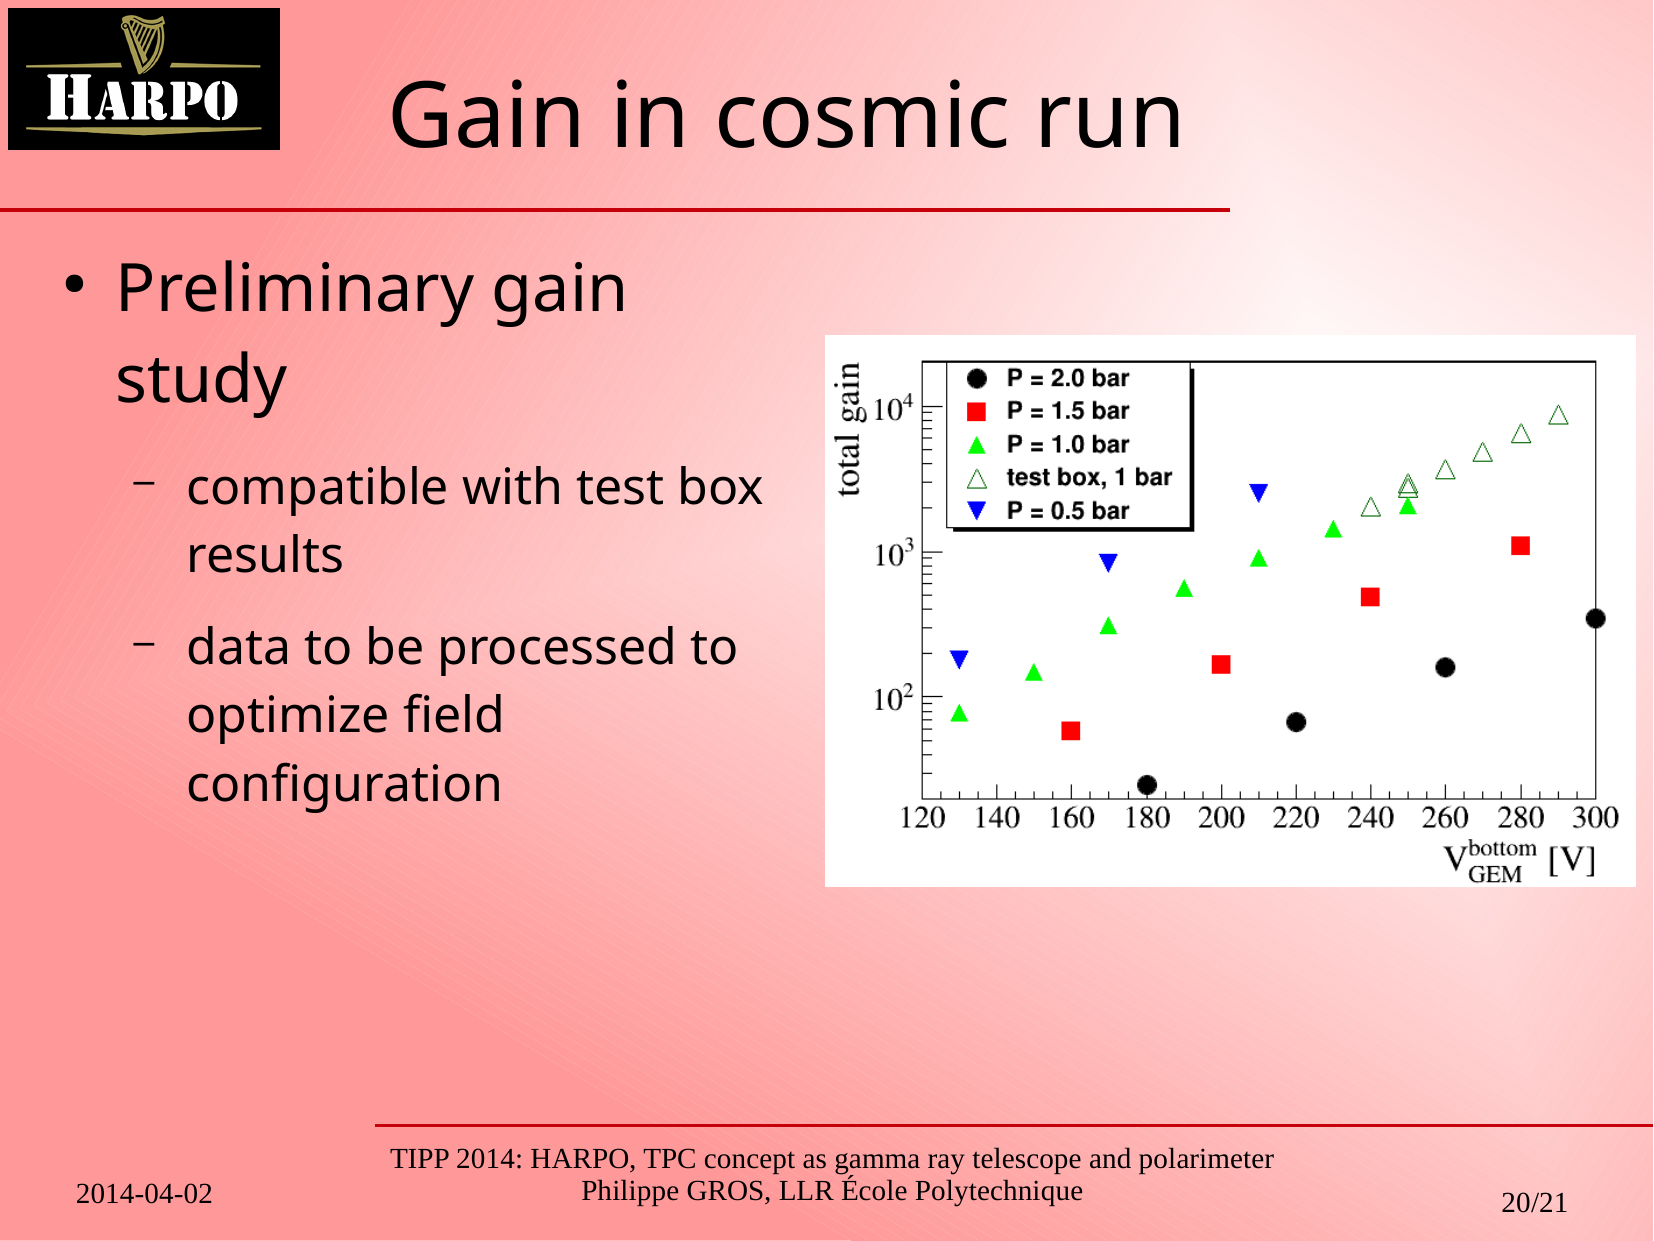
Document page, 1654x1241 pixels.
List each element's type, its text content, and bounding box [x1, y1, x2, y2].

picture [8, 8, 280, 150]
list Preliminary gain study compatible with test box results data to be processed to optimize field configuration [45, 240, 809, 1102]
title Gain in cosmic run [285, 15, 1291, 211]
picture [825, 335, 1636, 888]
